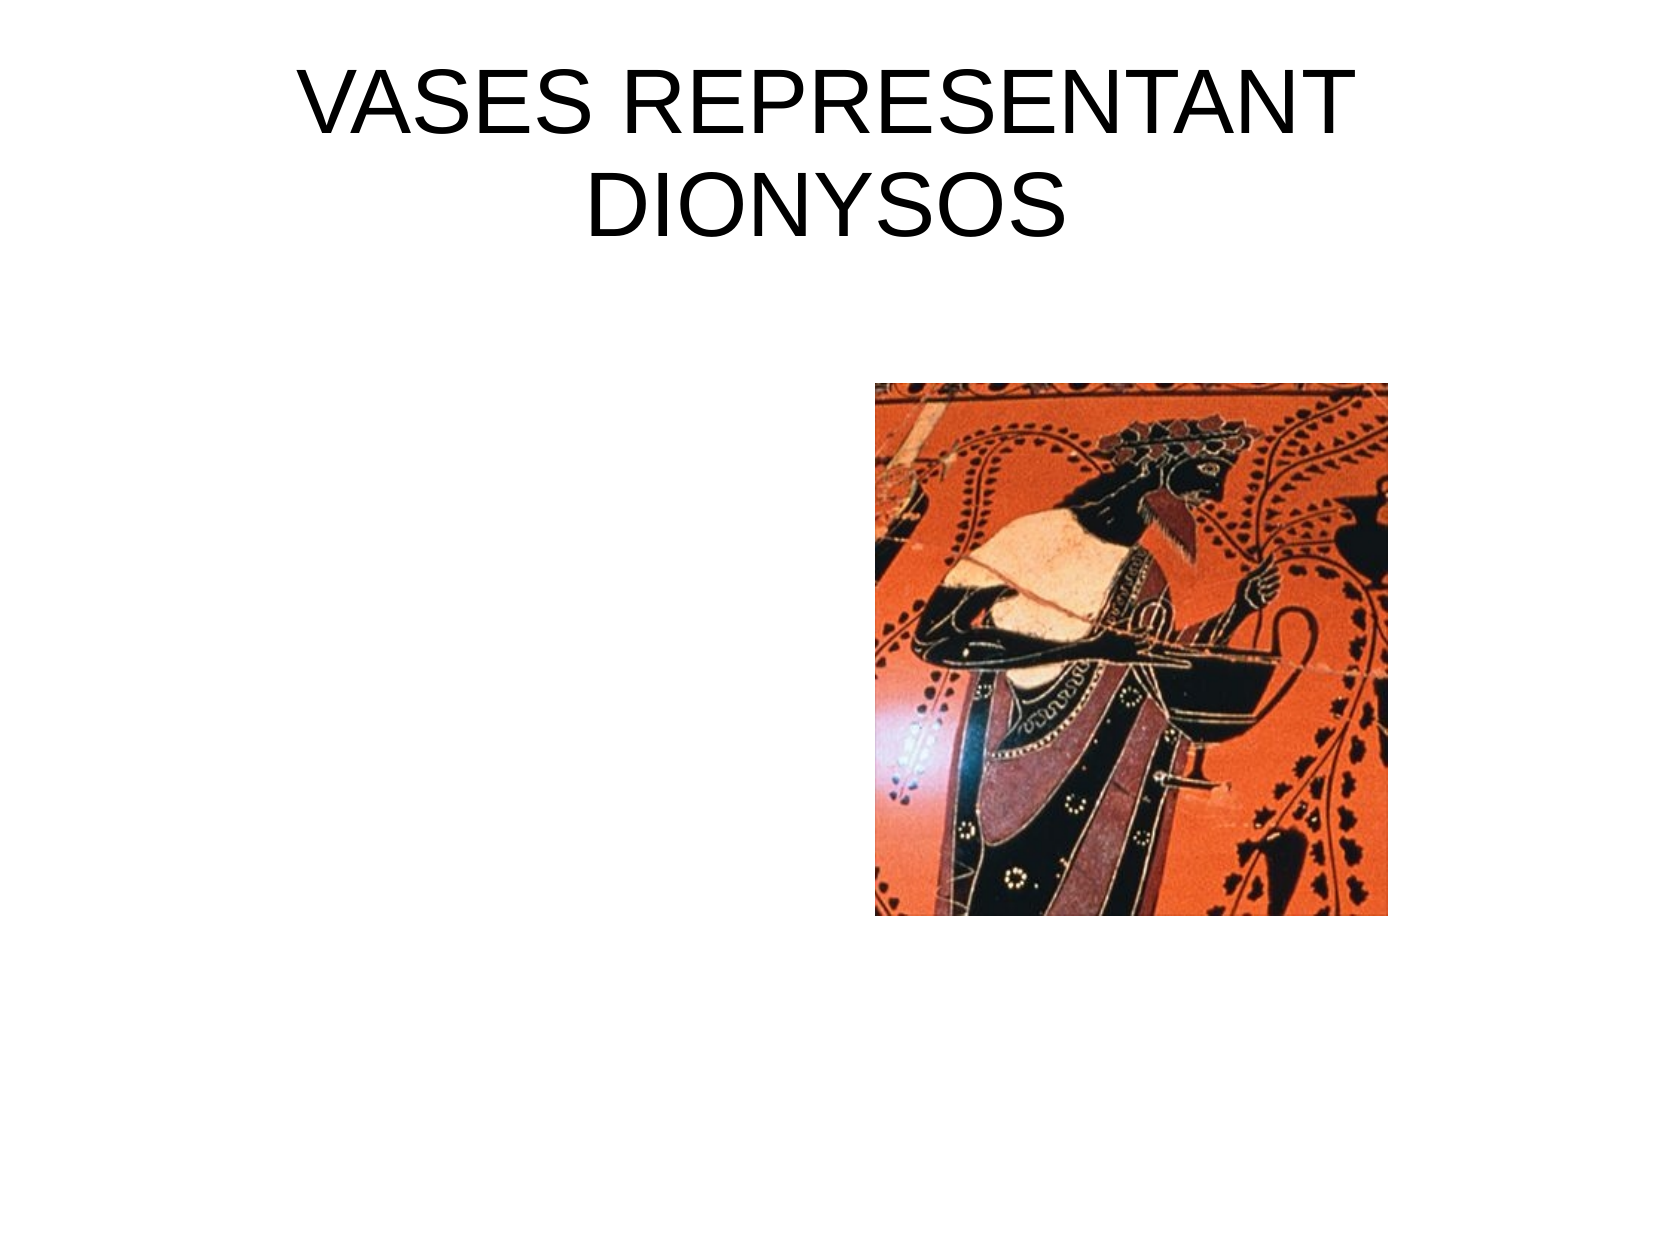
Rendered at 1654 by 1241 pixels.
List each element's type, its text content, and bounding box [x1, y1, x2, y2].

title VASES REPRESENTANT DIONYSOS [82, 49, 1571, 257]
picture [875, 383, 1388, 916]
